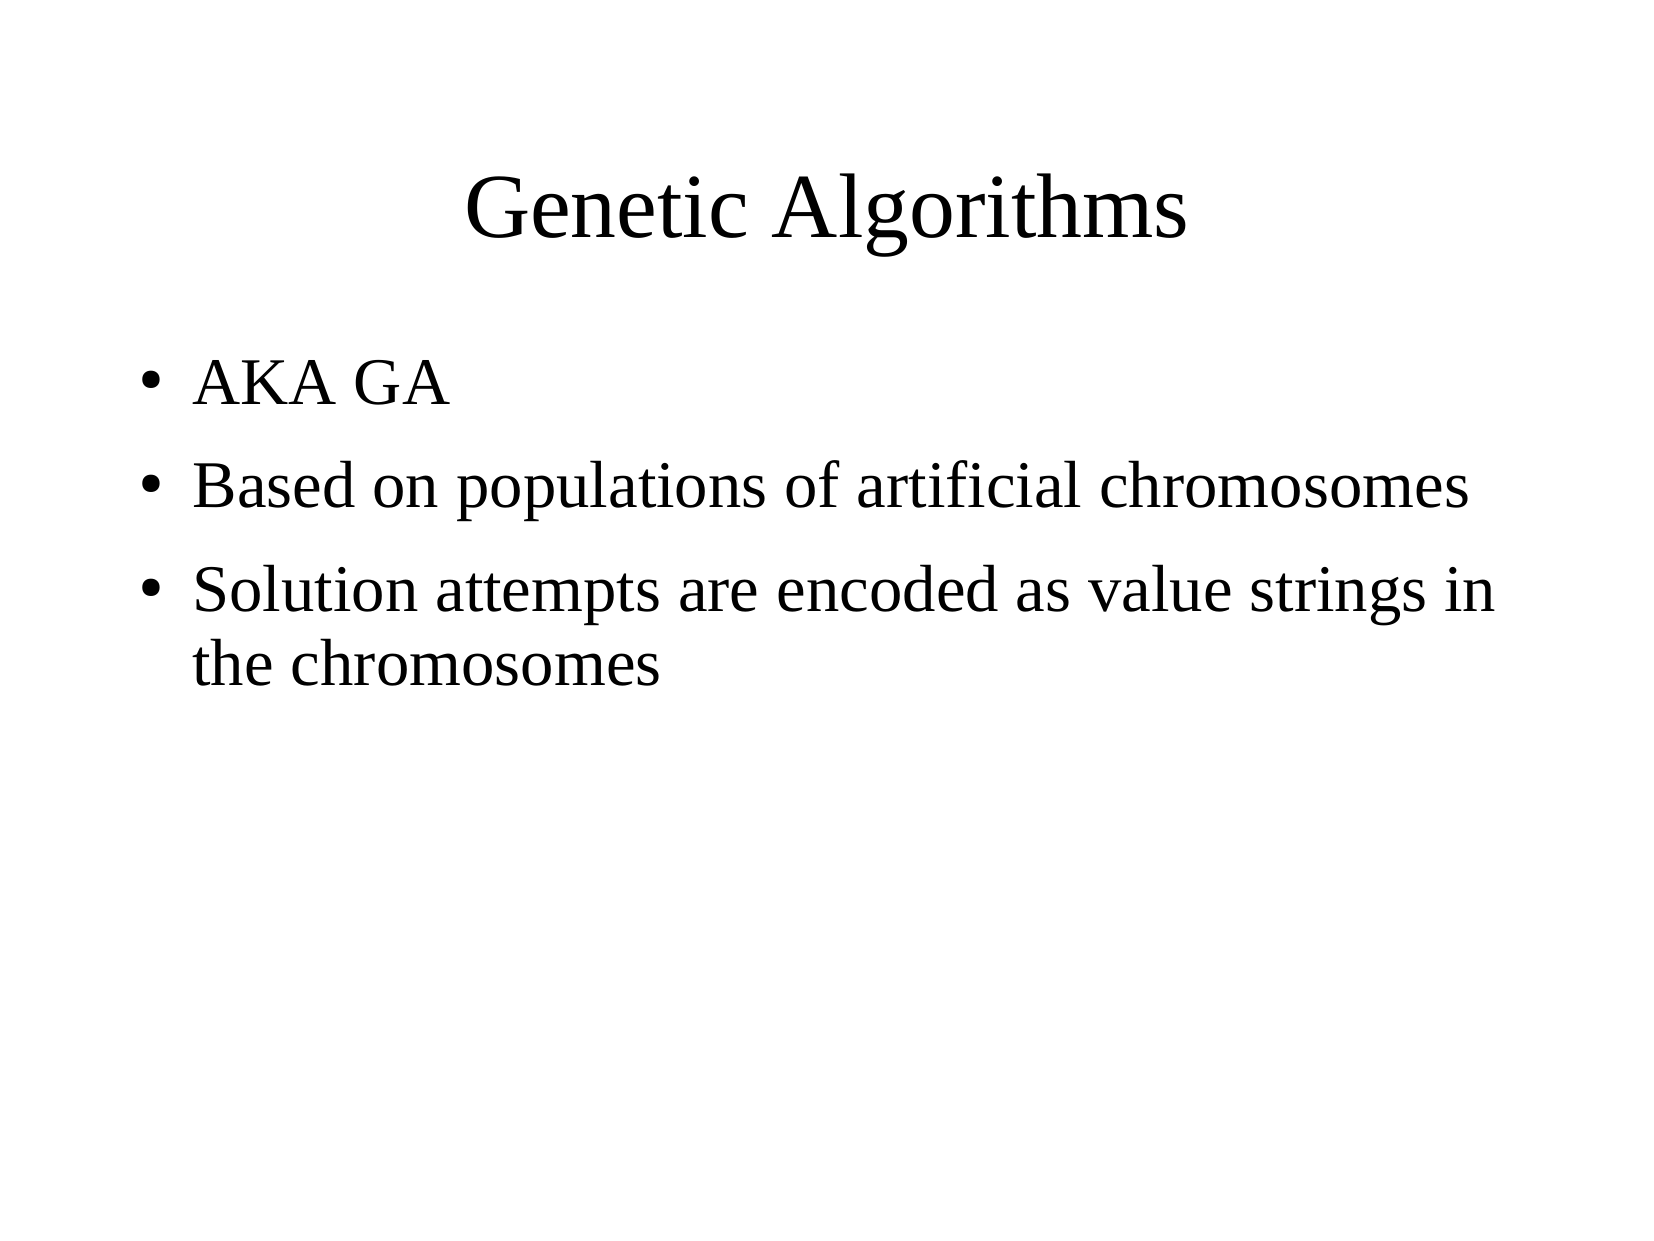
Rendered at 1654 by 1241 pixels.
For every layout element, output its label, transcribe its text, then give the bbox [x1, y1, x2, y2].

list AKA GA Based on populations of artificial chromosomes Solution attempts are encoded as value strings in the chromosomes [121, 344, 1534, 1127]
title Genetic Algorithms [121, 102, 1534, 311]
